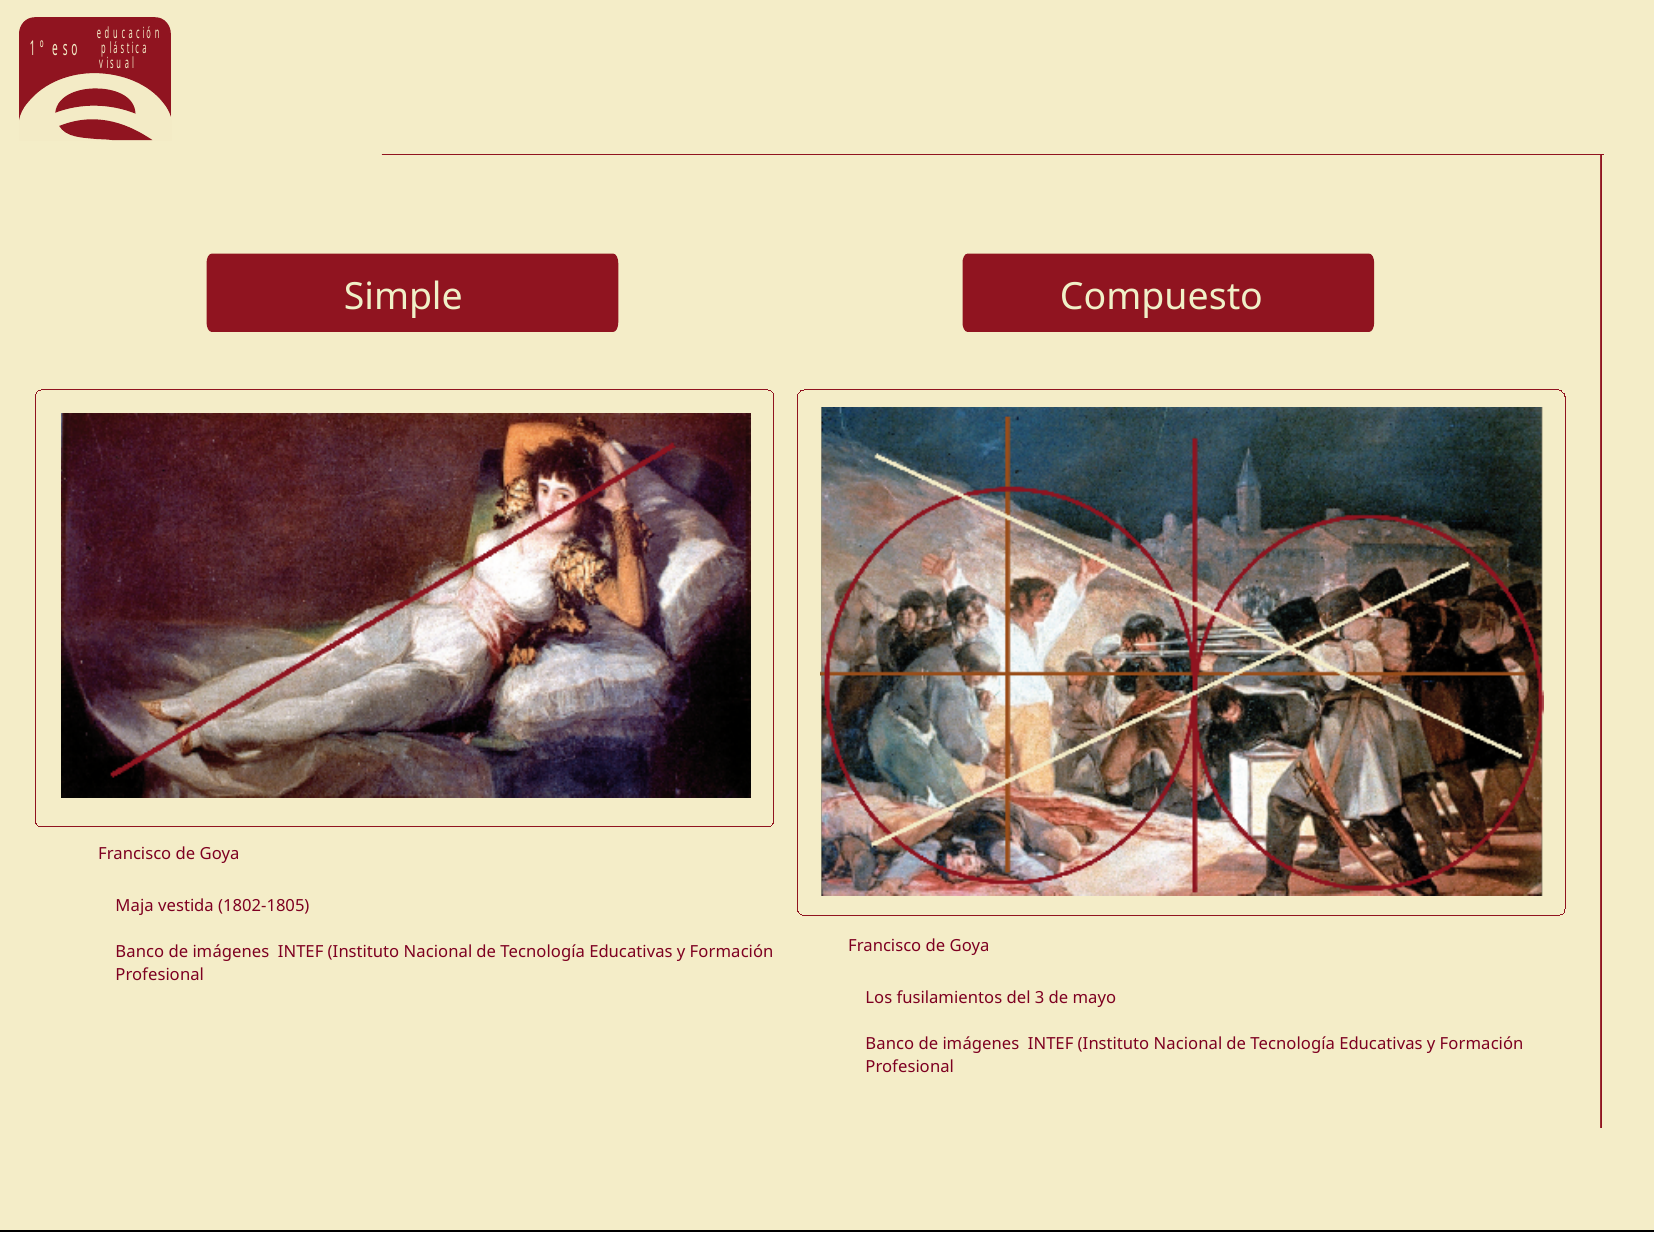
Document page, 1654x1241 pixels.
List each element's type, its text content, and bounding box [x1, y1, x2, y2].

title Compuesto [1060, 265, 1279, 326]
title Francisco de Goya Maja vestida (1802-1805) Banco de imágenes INTEF (Instituto Nacional de Tecnología Educativas y Formación Profesional [59, 832, 798, 1019]
subtitle [82, 290, 1571, 1109]
title Simple [343, 265, 483, 326]
title Francisco de Goya Los fusilamientos del 3 de mayo Banco de imágenes INTEF (Instituto Nacional de Tecnología Educativas y Formación Profesional [809, 924, 1548, 1111]
picture [0, 0, 1654, 1235]
